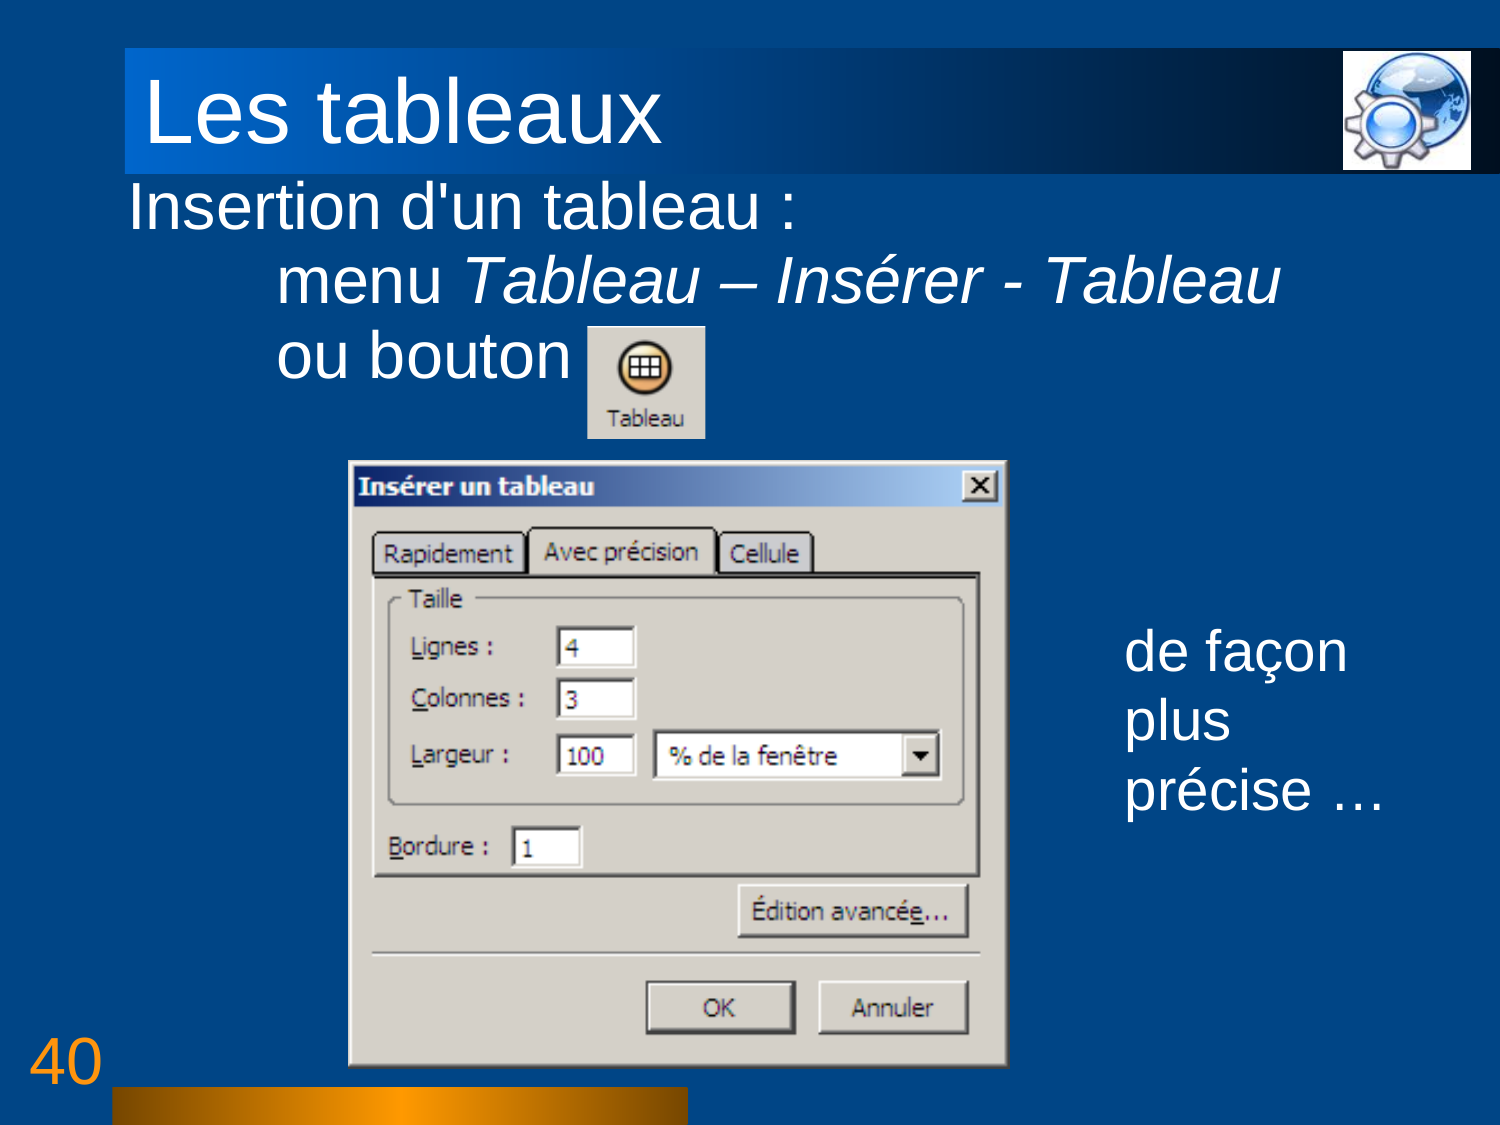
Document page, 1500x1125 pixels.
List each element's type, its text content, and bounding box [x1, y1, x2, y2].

chart [587, 326, 706, 439]
text_box de façon plus précise … [1109, 610, 1404, 836]
list Insertion d'un tableau : menu Tableau – Insérer - Tableau ou bouton [112, 160, 1388, 901]
picture [1388, 51, 1471, 170]
title Les tableaux [128, 50, 1388, 173]
picture [348, 460, 1010, 1069]
